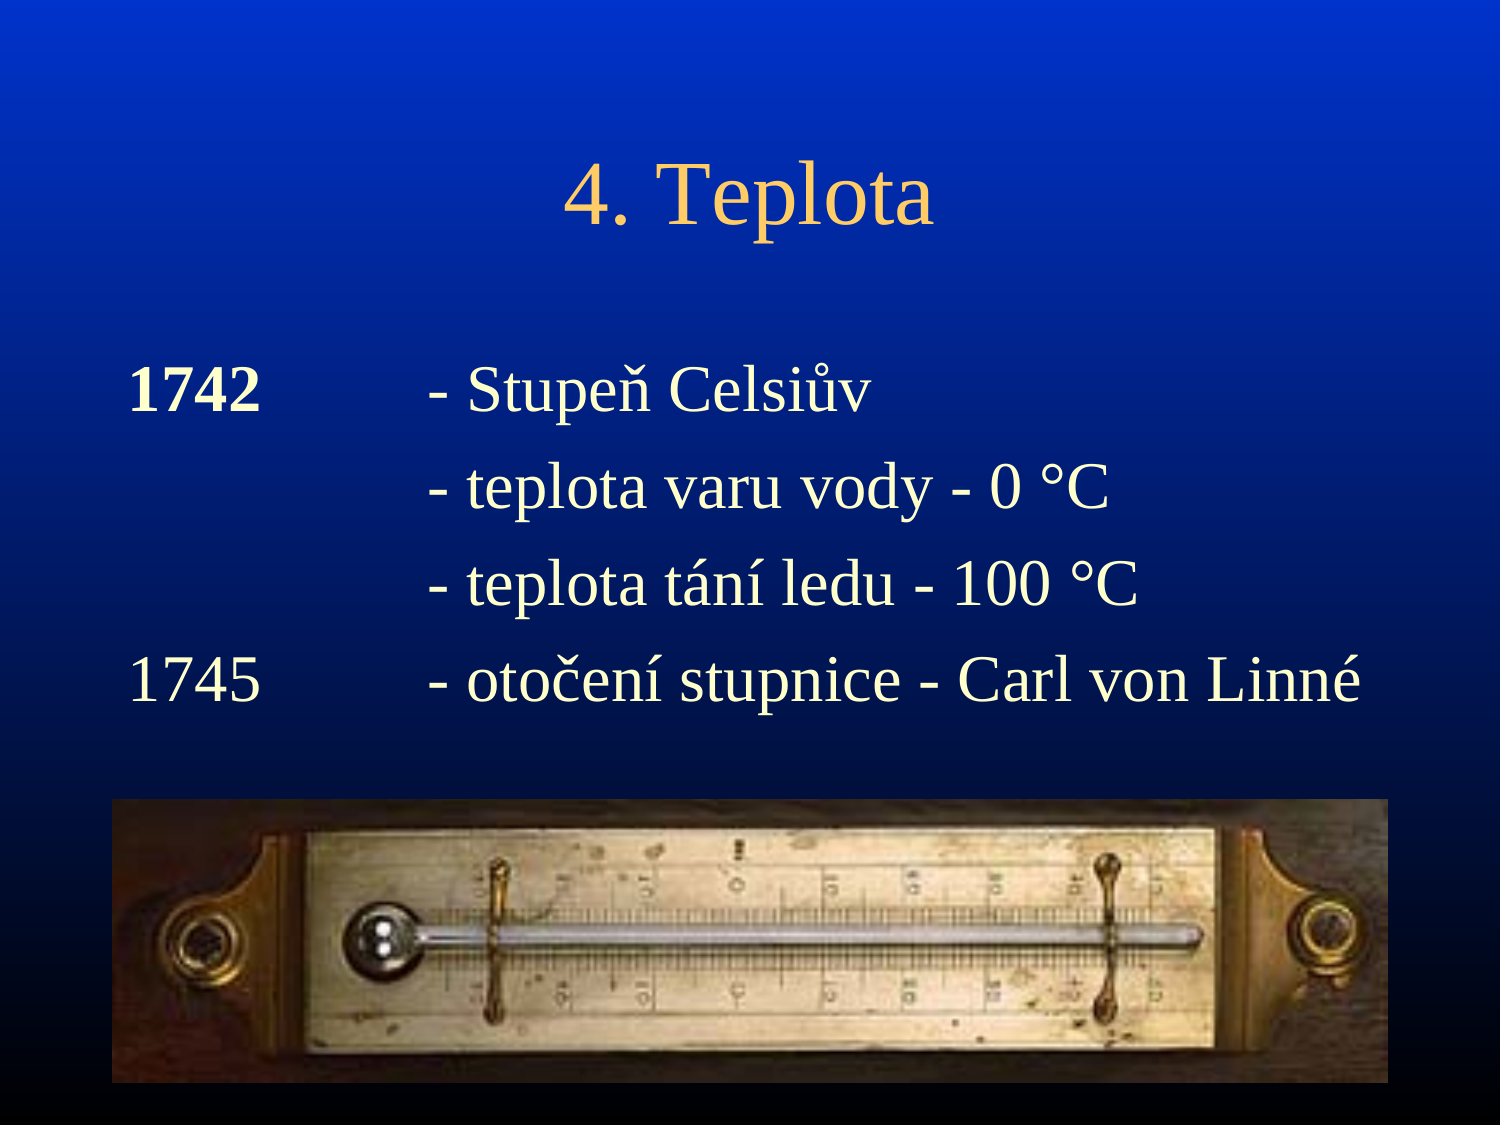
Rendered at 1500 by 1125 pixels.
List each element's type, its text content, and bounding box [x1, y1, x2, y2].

list 1742 - Stupeň Celsiův - teplota varu vody - 0 °C - teplota tání ledu - 100 °C 1745 - otočení stupnice - Carl von Linné [112, 337, 1388, 799]
picture [112, 799, 1388, 1083]
title 4. Teplota [112, 37, 1388, 250]
